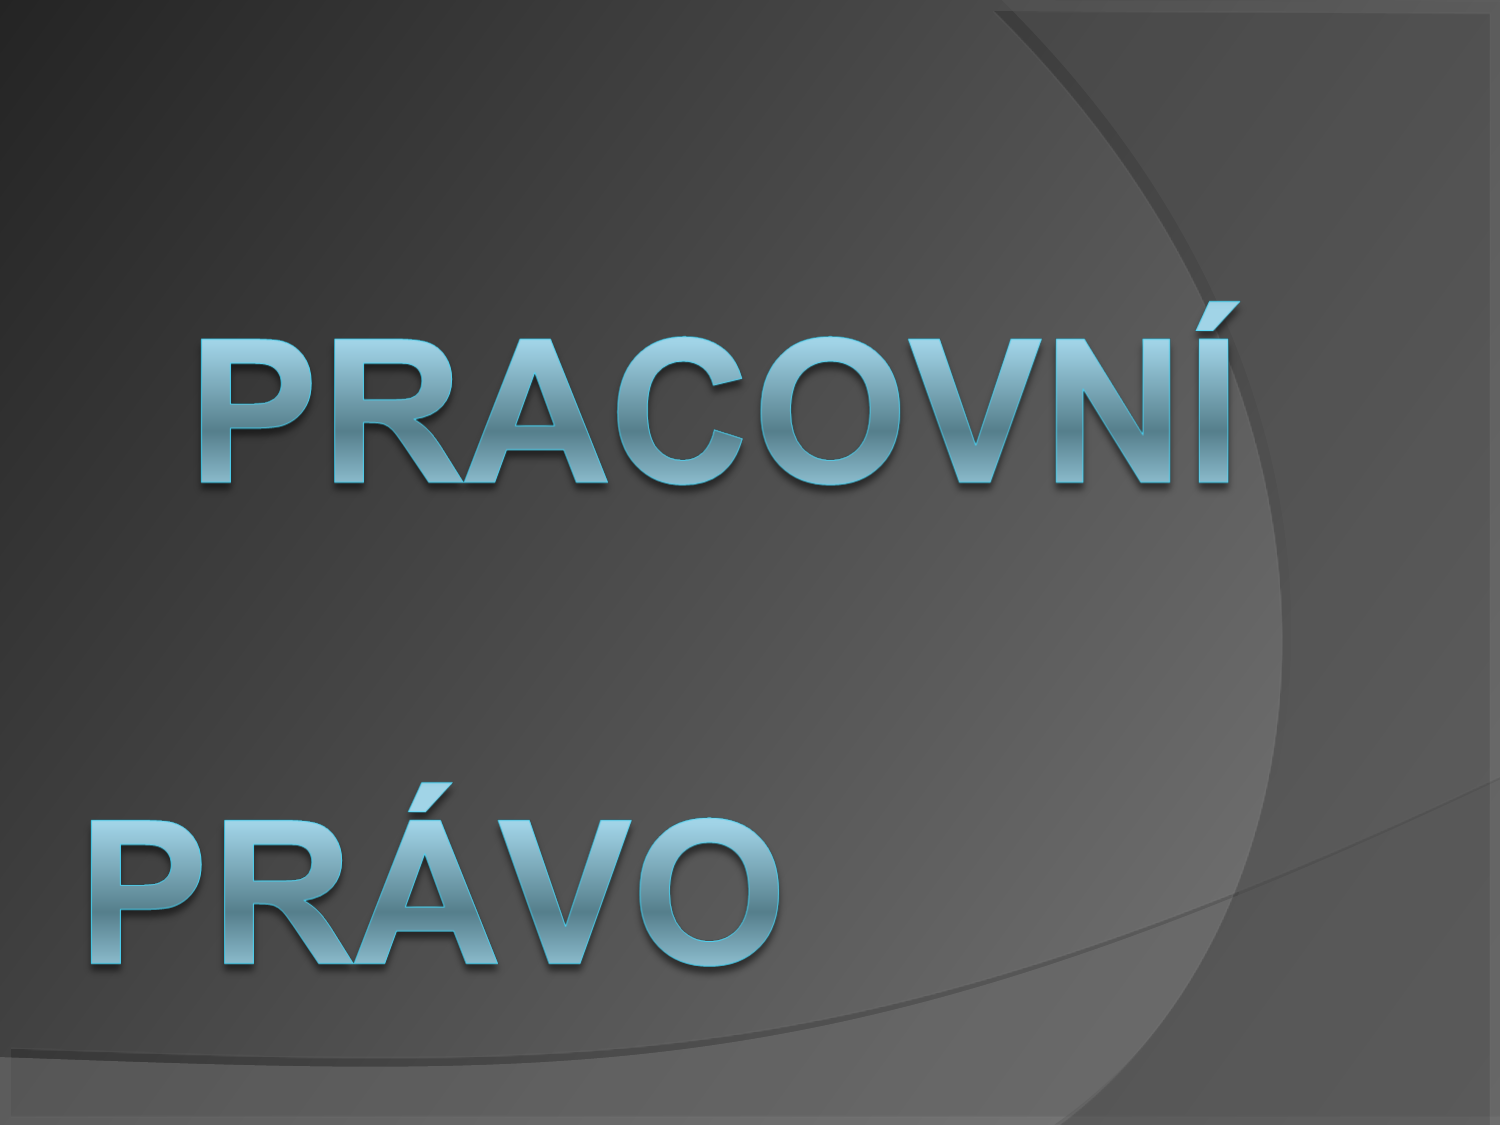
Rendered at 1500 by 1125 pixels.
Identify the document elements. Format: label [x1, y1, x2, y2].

text_box [0, 223, 1500, 1028]
